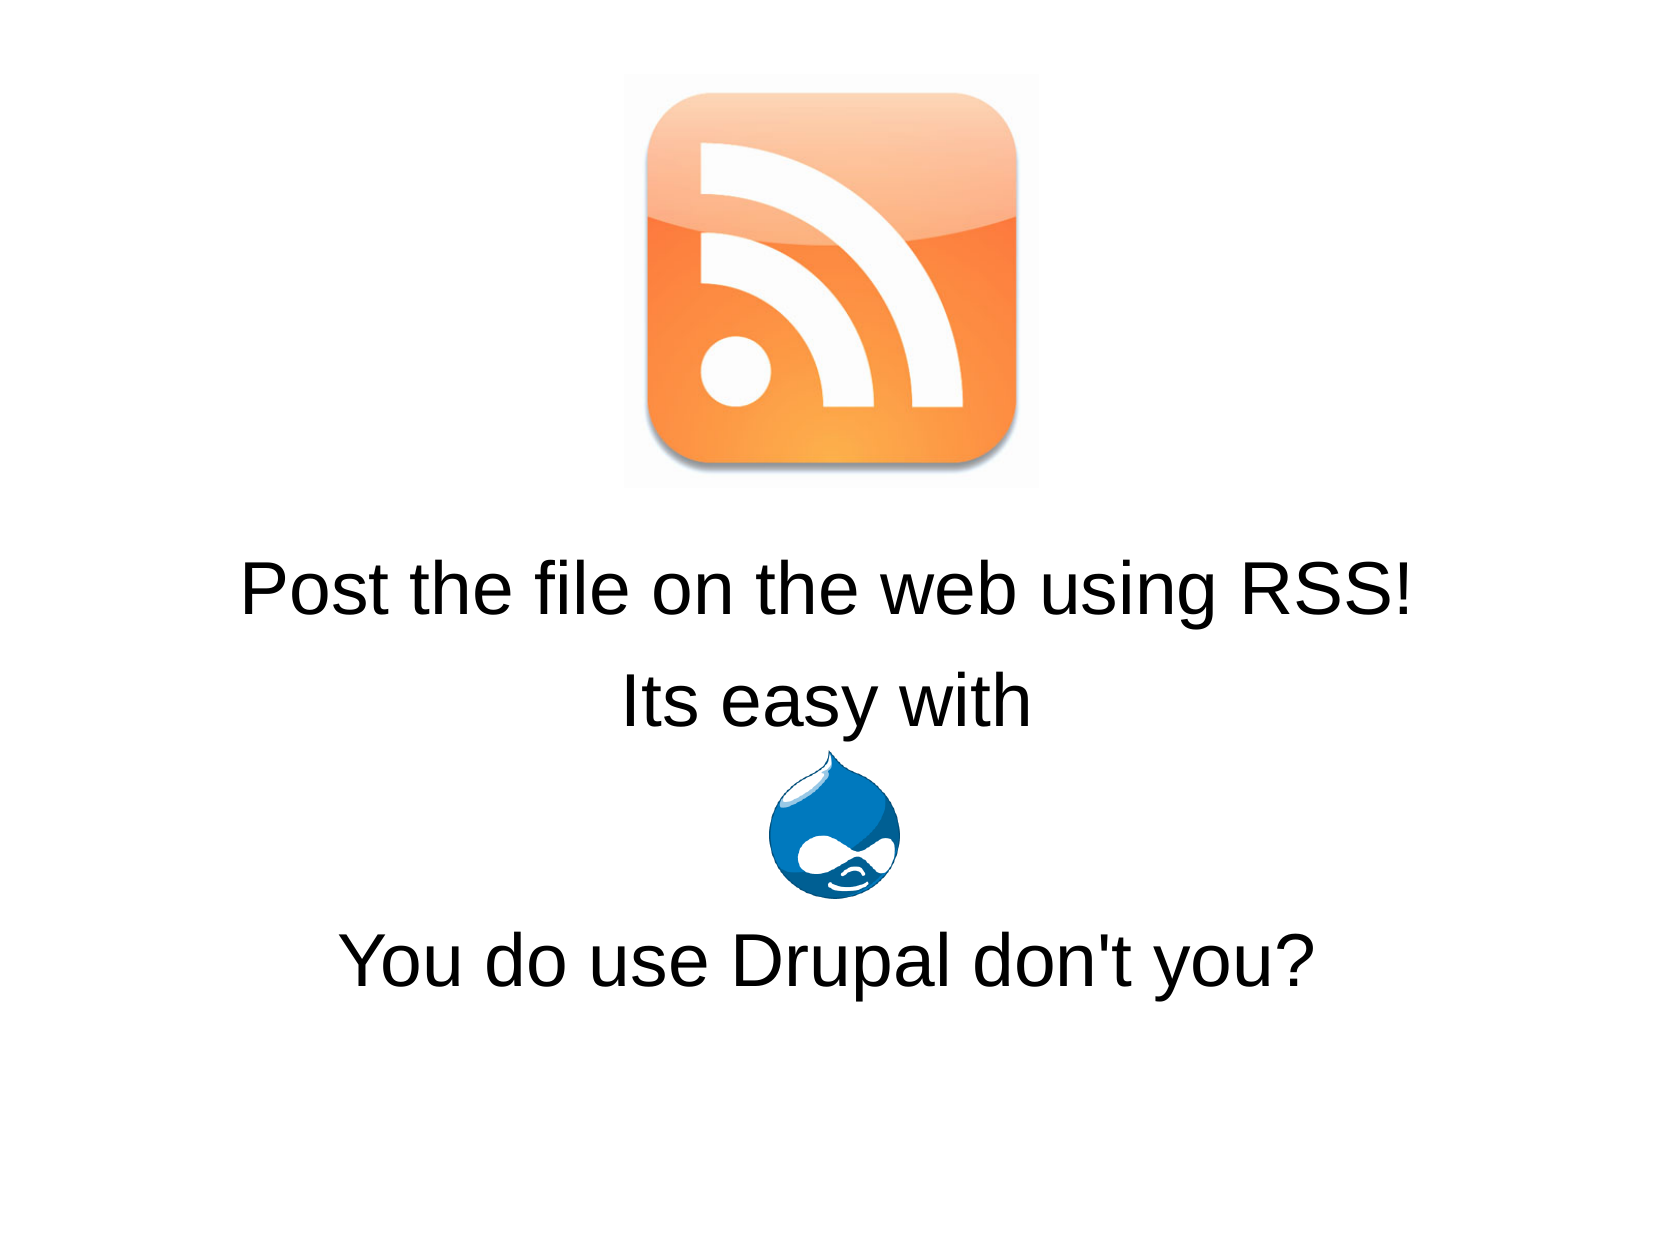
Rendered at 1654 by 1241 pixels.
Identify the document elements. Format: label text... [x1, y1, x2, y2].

picture [624, 74, 1039, 488]
text_box Its easy with [189, 651, 1465, 750]
picture [768, 749, 901, 900]
text_box Post the file on the web using RSS! [189, 538, 1465, 638]
text_box You do use Drupal don't you? [189, 911, 1465, 1010]
